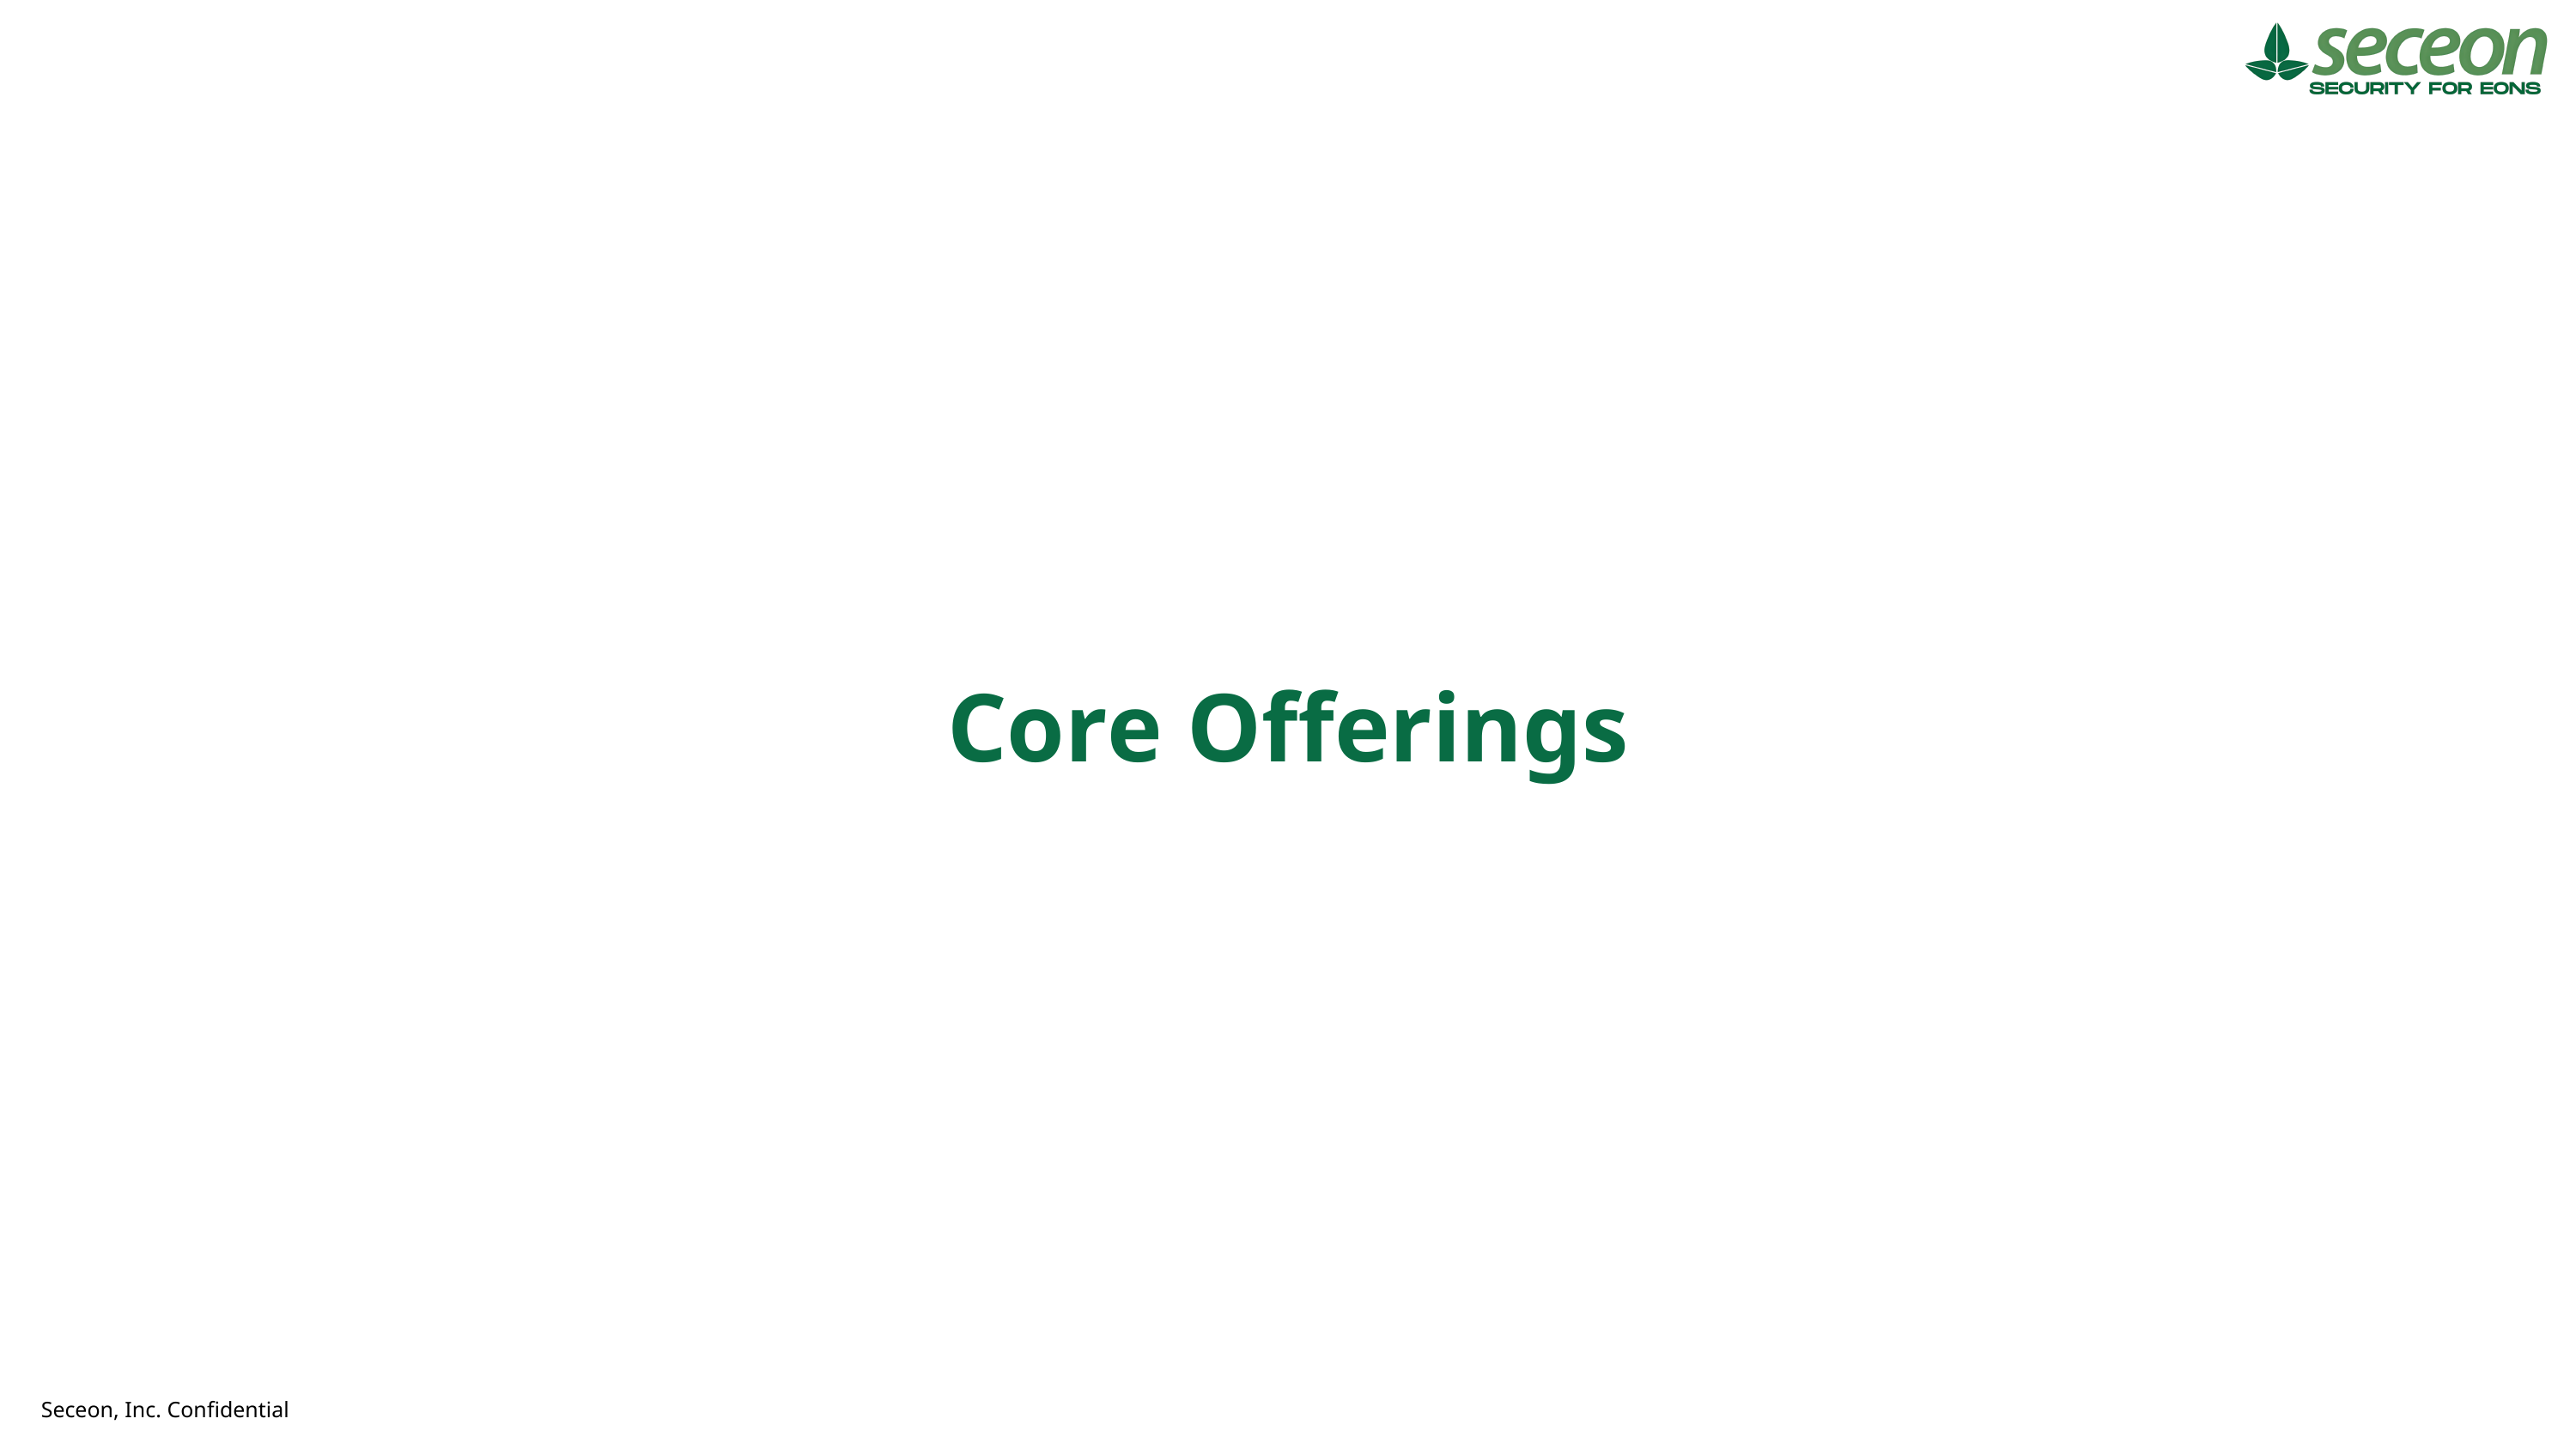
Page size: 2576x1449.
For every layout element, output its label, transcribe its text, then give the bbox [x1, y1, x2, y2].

text_box Core Offerings [544, 585, 2032, 864]
